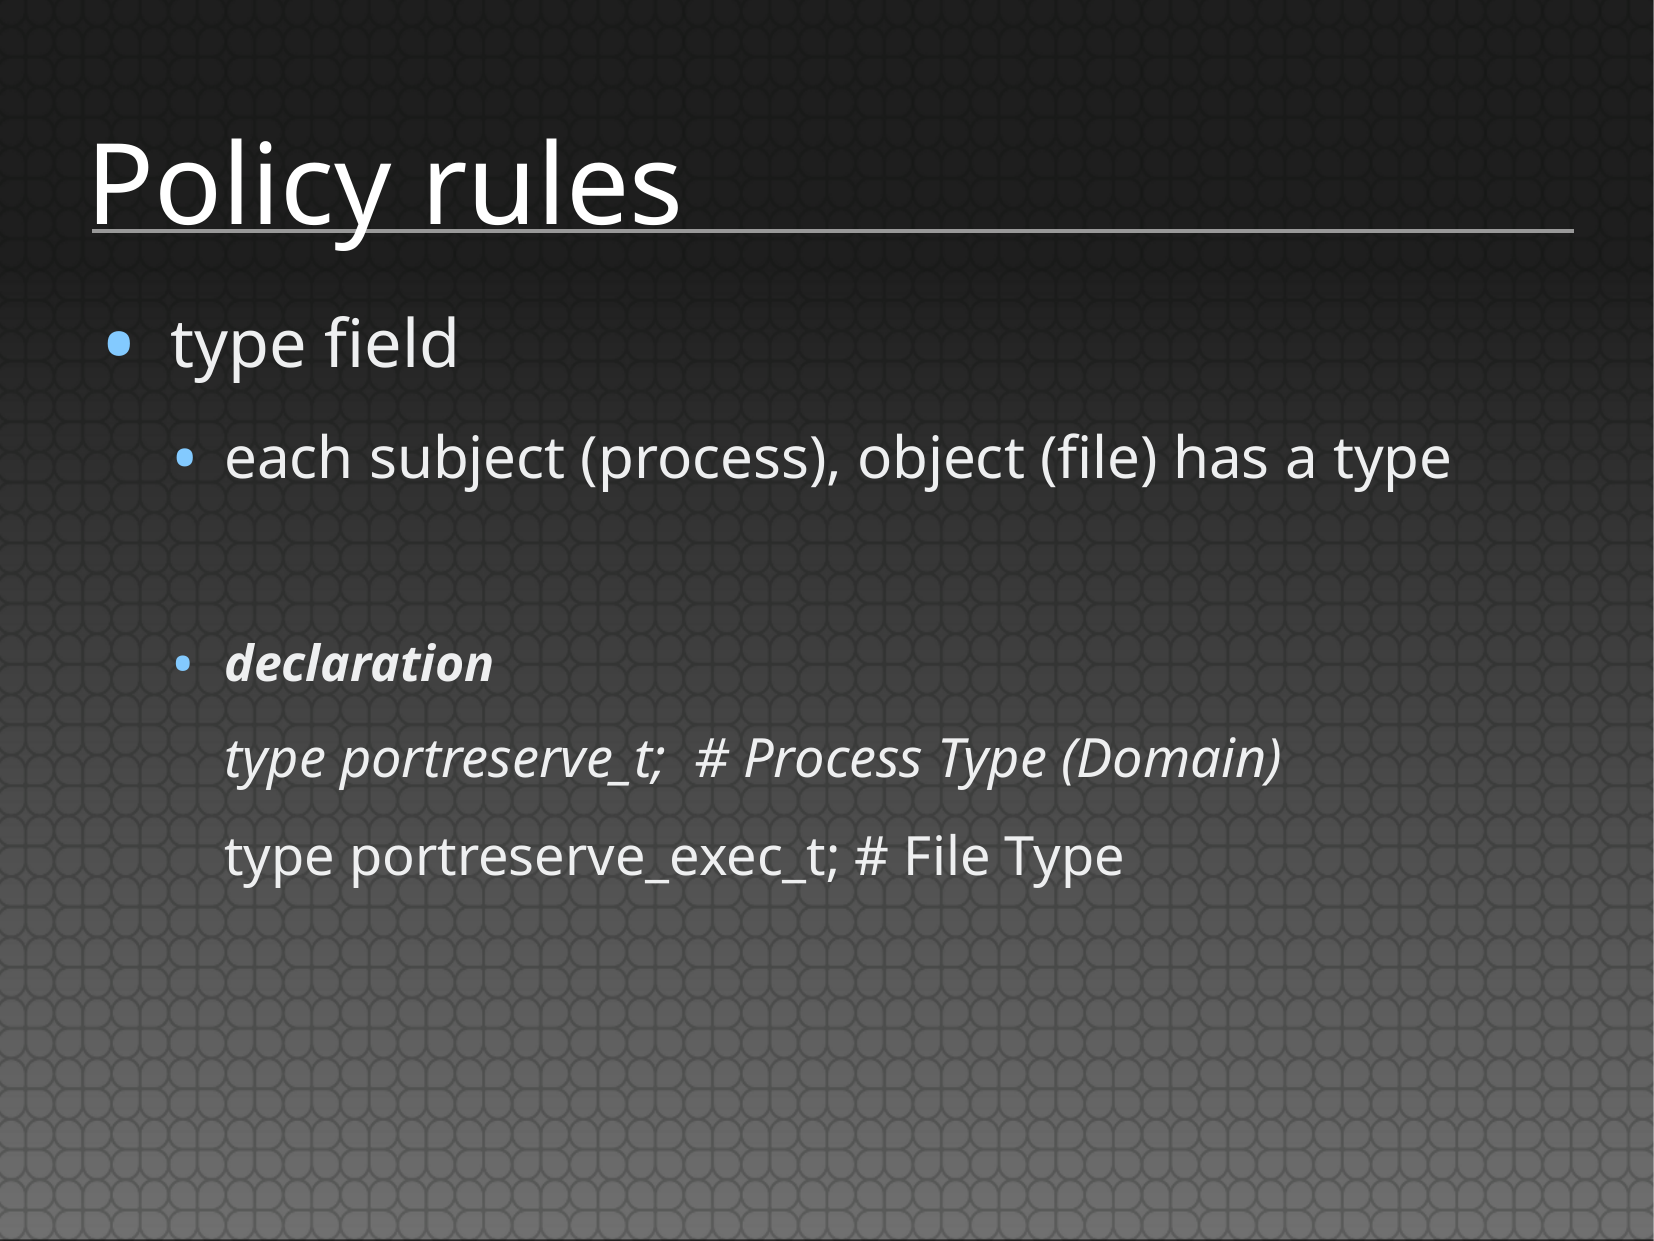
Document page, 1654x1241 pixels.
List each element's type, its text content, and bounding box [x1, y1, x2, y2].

picture [0, 0, 1654, 1241]
list type field each subject (process), object (file) has a type declaration type portreserve_t; # Process Type (Domain) type portreserve_exec_t; # File Type [82, 296, 1571, 1241]
title Policy rules [86, 112, 1576, 249]
